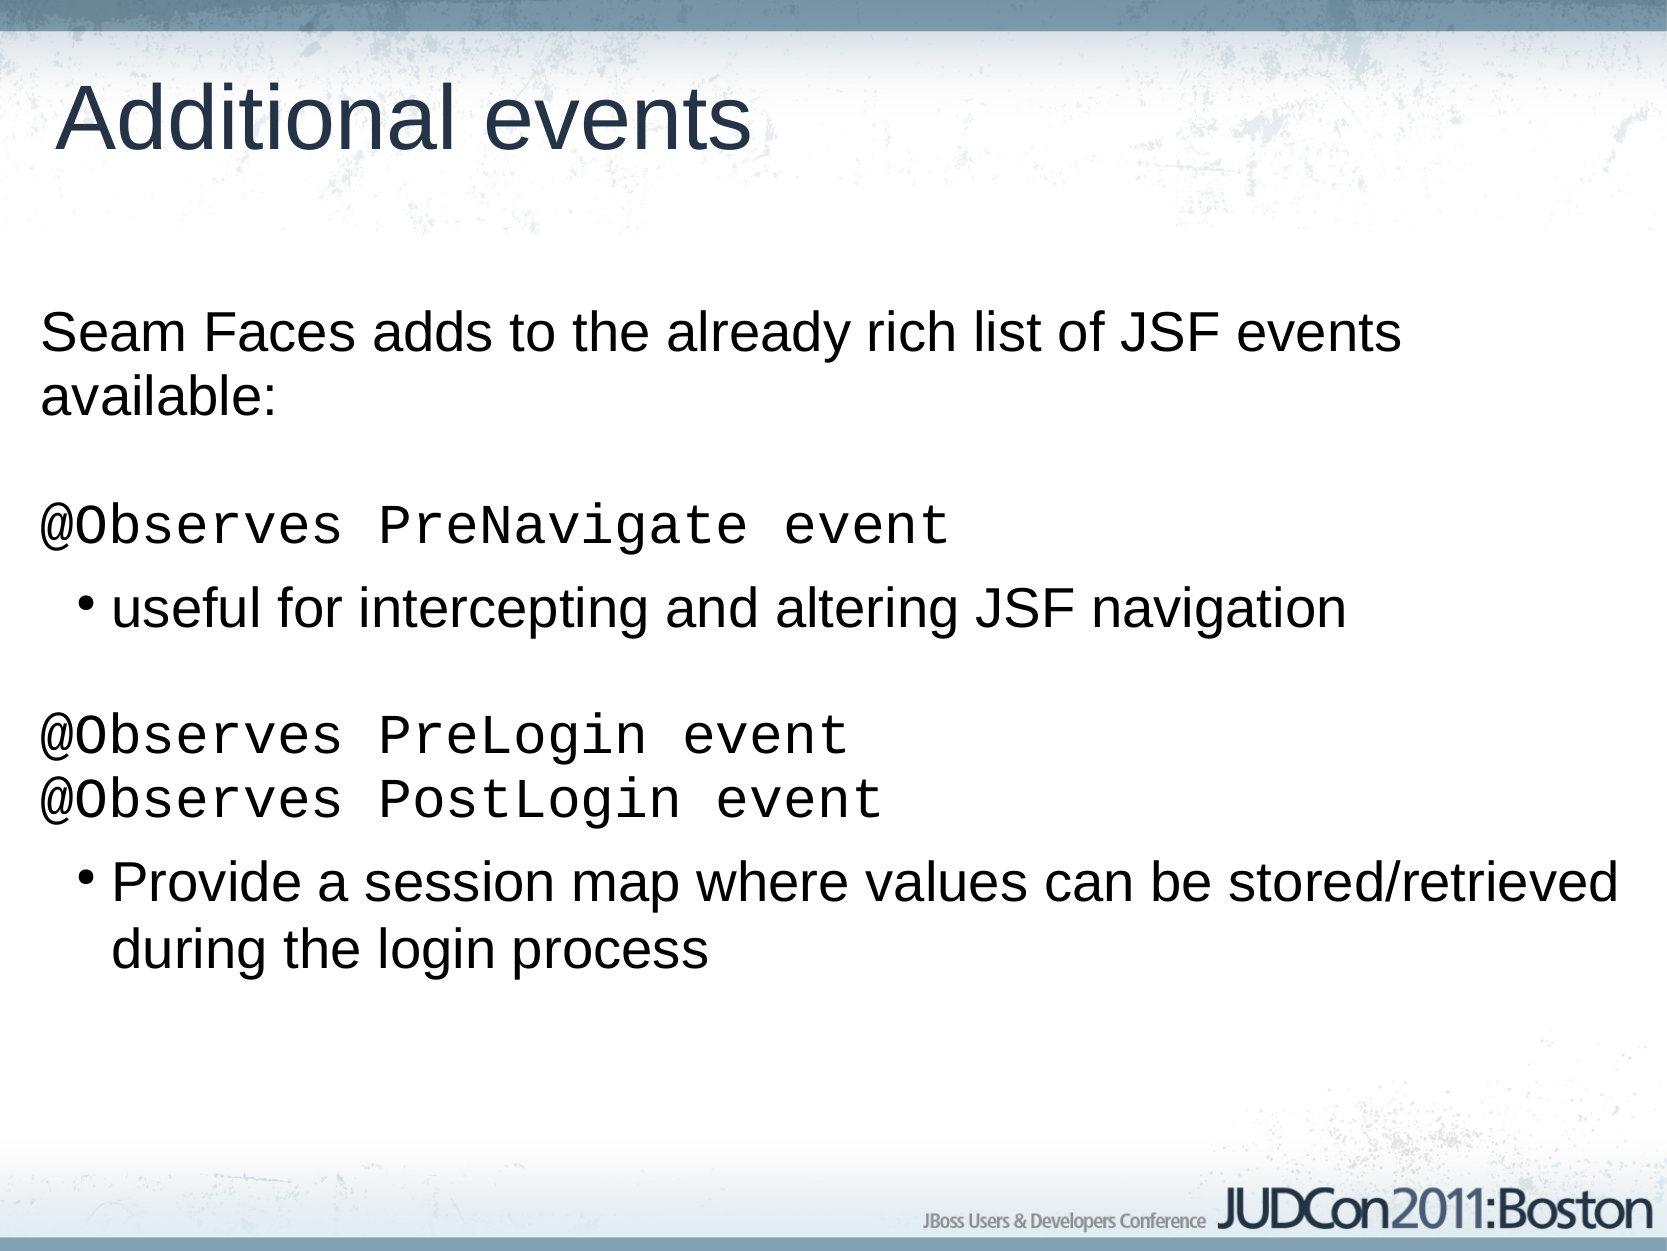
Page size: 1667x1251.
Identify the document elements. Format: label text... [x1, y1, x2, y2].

title Additional events [40, 50, 1627, 216]
picture [0, 0, 1667, 1251]
list Seam Faces adds to the already rich list of JSF events available: @Observes PreNavigate event useful for intercepting and altering JSF navigation @Observes PreLogin event @Observes PostLogin event Provide a session map where values can be stored/retrieved during the login process [40, 300, 1627, 1201]
